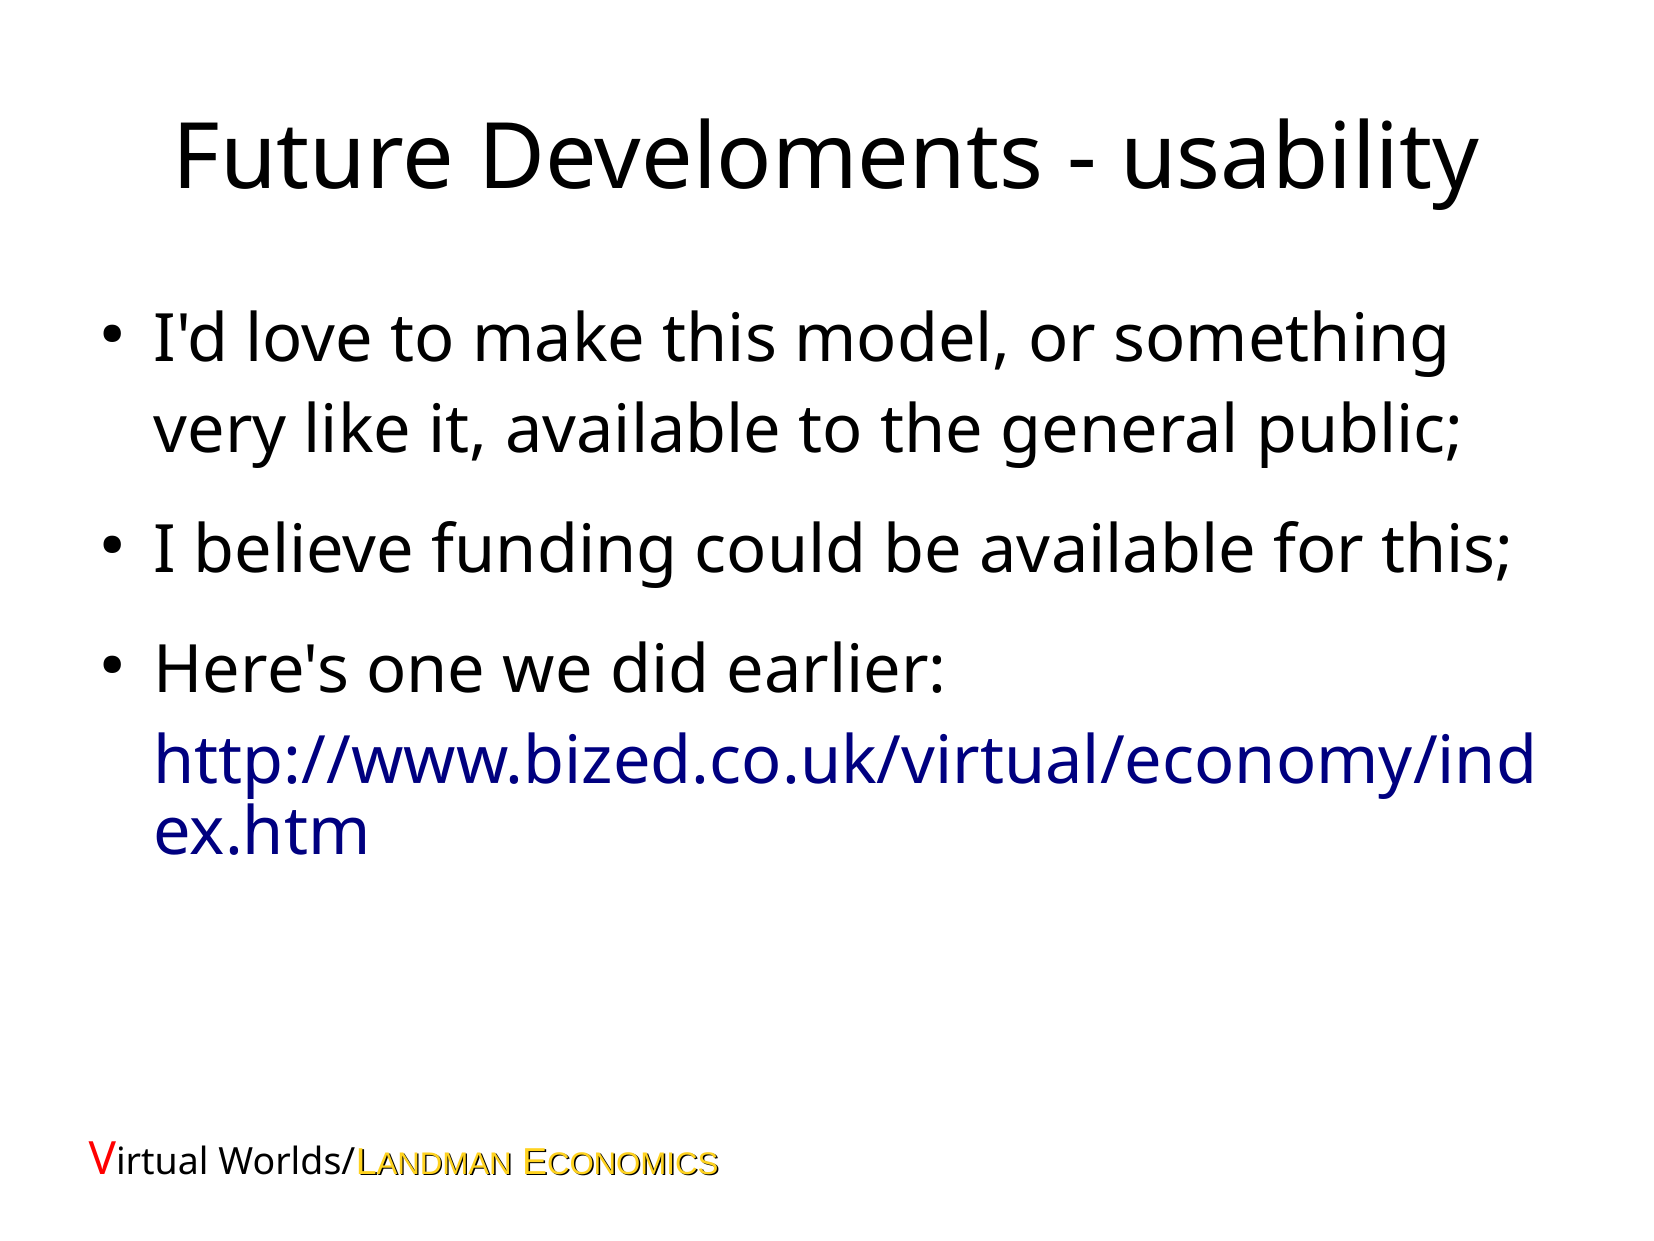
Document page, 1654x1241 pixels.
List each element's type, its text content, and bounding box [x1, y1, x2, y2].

title Future Develoments - usability [82, 49, 1571, 257]
list I'd love to make this model, or something very like it, available to the general public; I believe funding could be available for this; Here's one we did earlier: http://www.bized.co.uk/virtual/economy/index.htm [82, 290, 1571, 1010]
